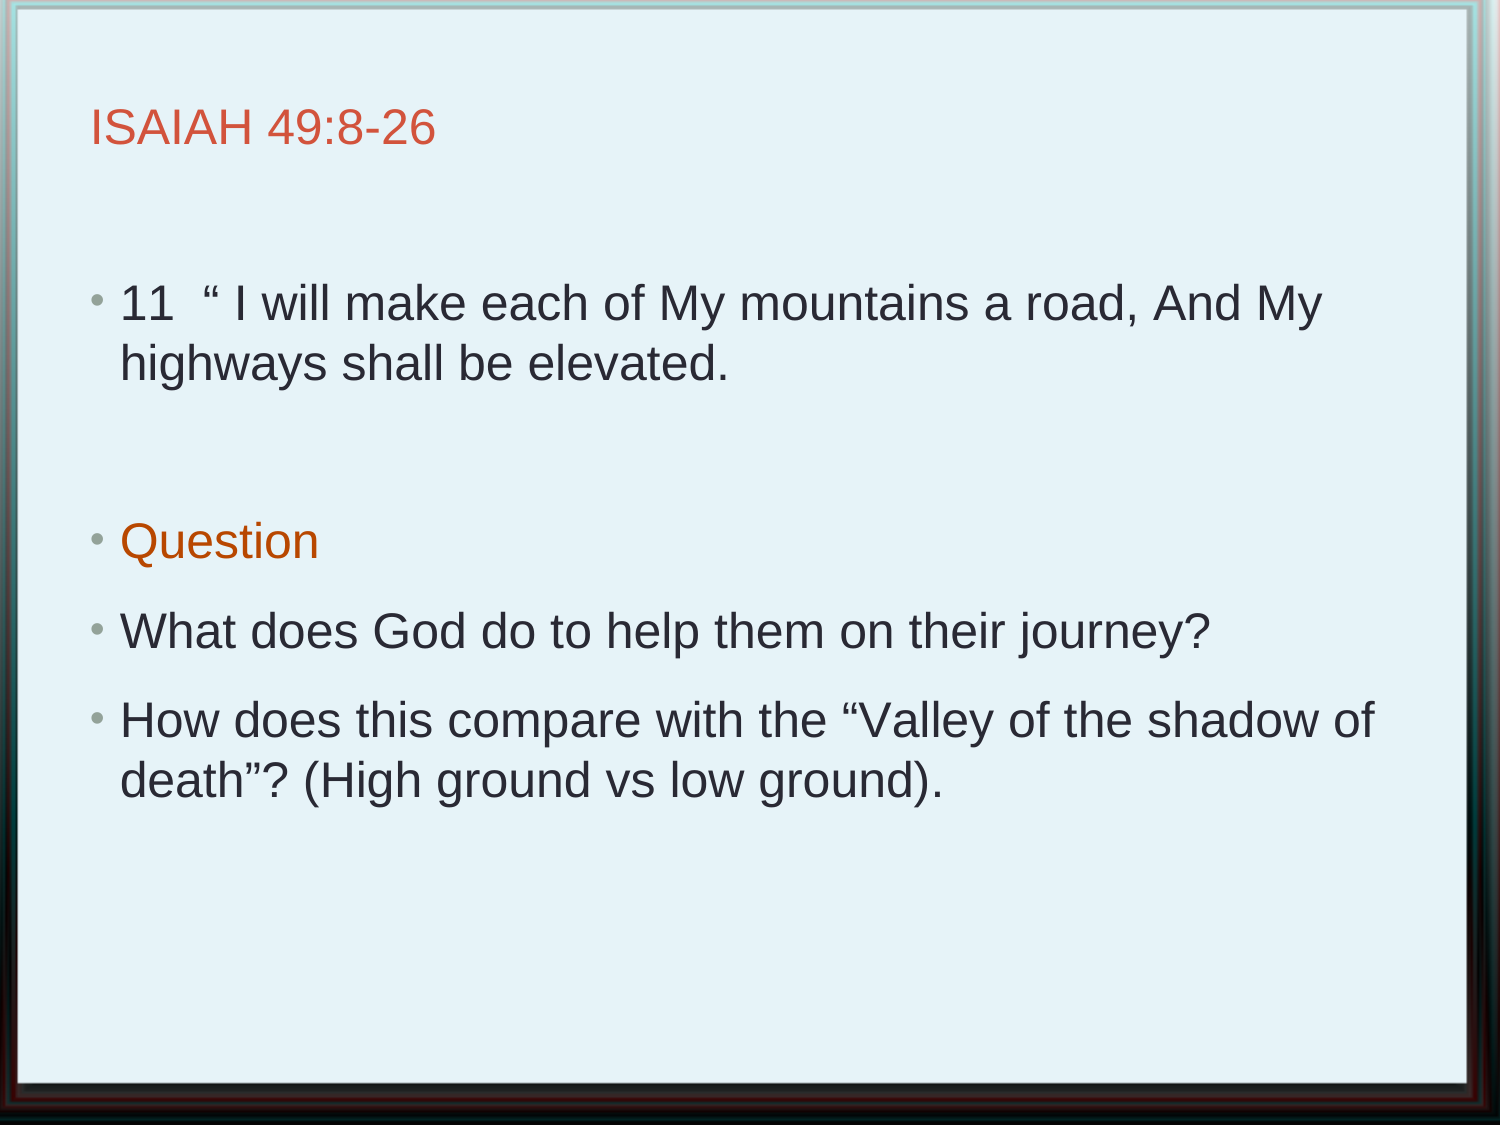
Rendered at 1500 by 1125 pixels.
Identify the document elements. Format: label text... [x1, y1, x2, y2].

list 11 “ I will make each of My mountains a road, And My highways shall be elevated. Question What does God do to help them on their journey? How does this compare with the “Valley of the shadow of death”? (High ground vs low ground). [75, 262, 1425, 1063]
title ISAIAH 49:8-26 [75, 87, 1425, 250]
picture [0, 0, 1500, 1125]
